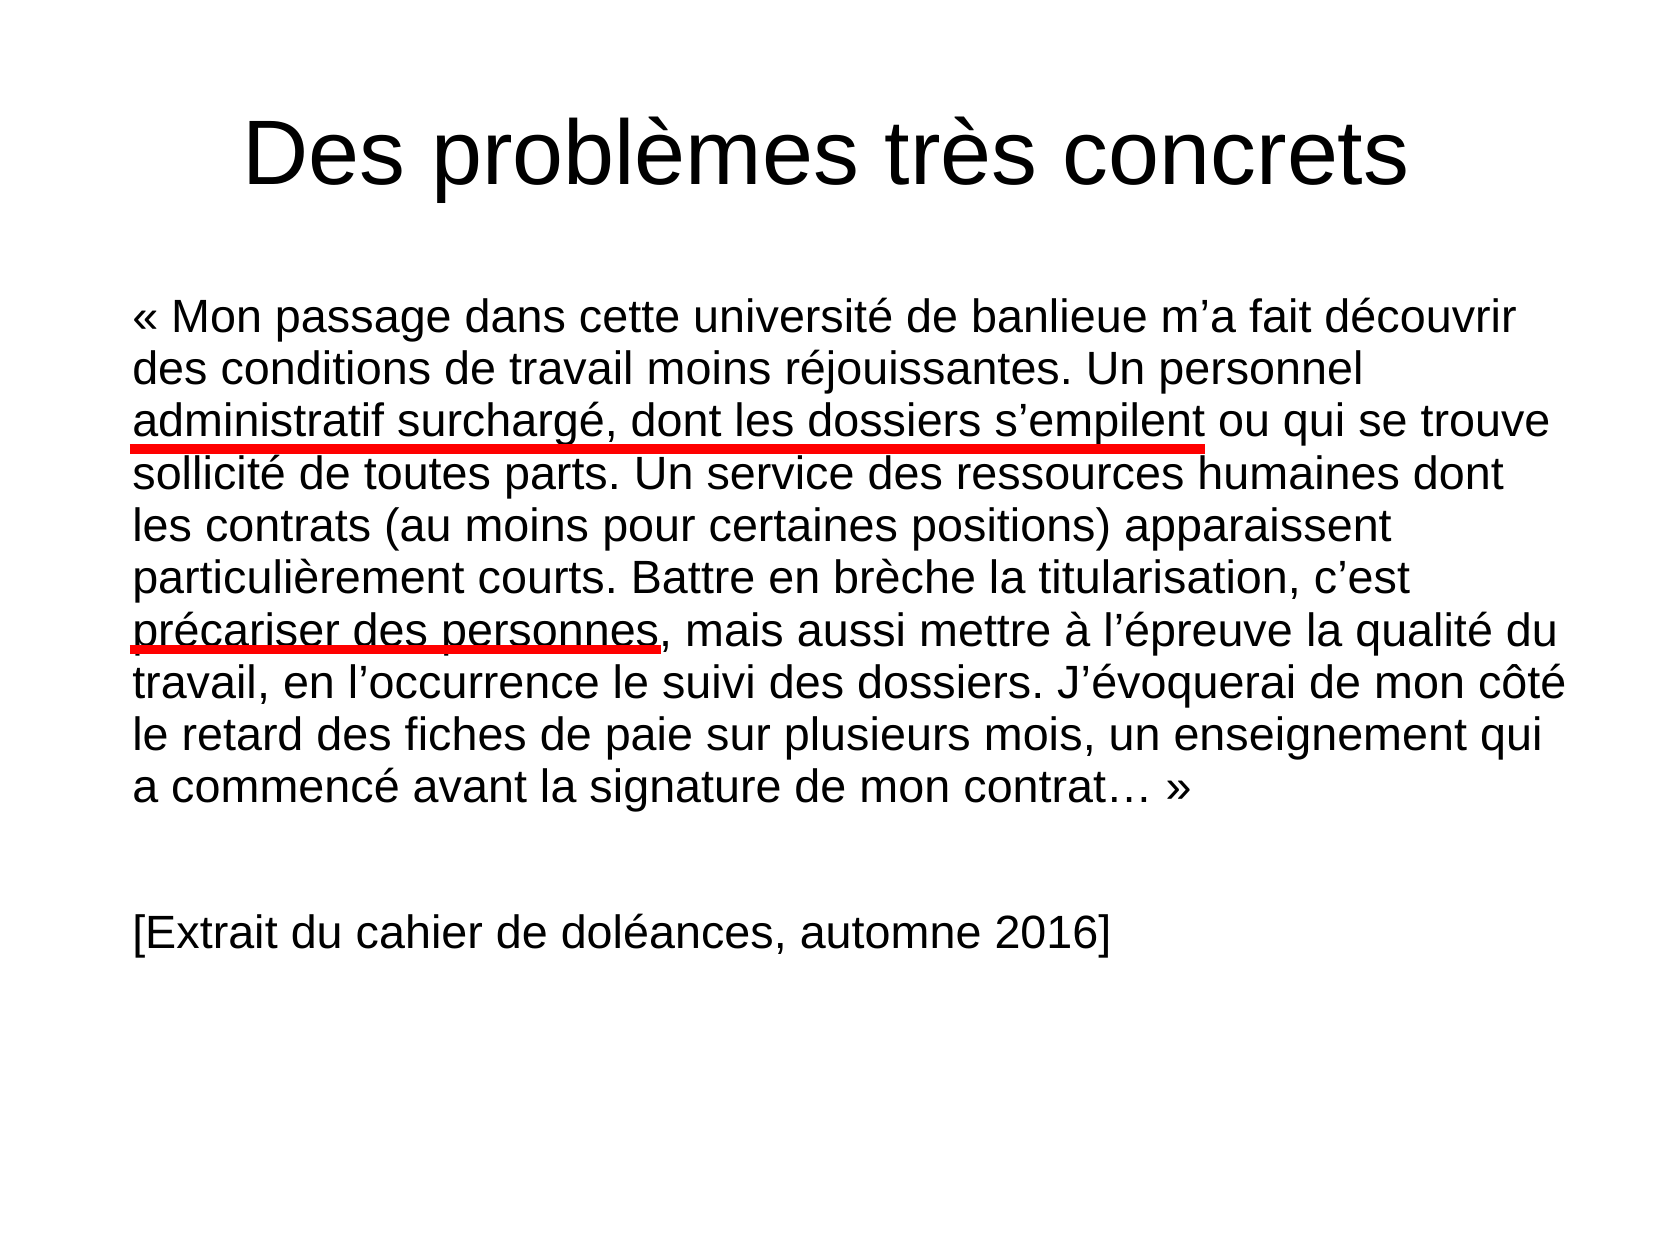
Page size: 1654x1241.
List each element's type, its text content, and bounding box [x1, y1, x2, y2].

list « Mon passage dans cette université de banlieue m’a fait découvrir des conditions de travail moins réjouissantes. Un personnel administratif surchargé, dont les dossiers s’empilent ou qui se trouve sollicité de toutes parts. Un service des ressources humaines dont les contrats (au moins pour certaines positions) apparaissent particulièrement courts. Battre en brèche la titularisation, c’est précariser des personnes, mais aussi mettre à l’épreuve la qualité du travail, en l’occurrence le suivi des dossiers. J’évoquerai de mon côté le retard des fiches de paie sur plusieurs mois, un enseignement qui a commencé avant la signature de mon contrat… » [Extrait du cahier de doléances, automne 2016] [82, 290, 1571, 1010]
title Des problèmes très concrets [82, 49, 1571, 257]
